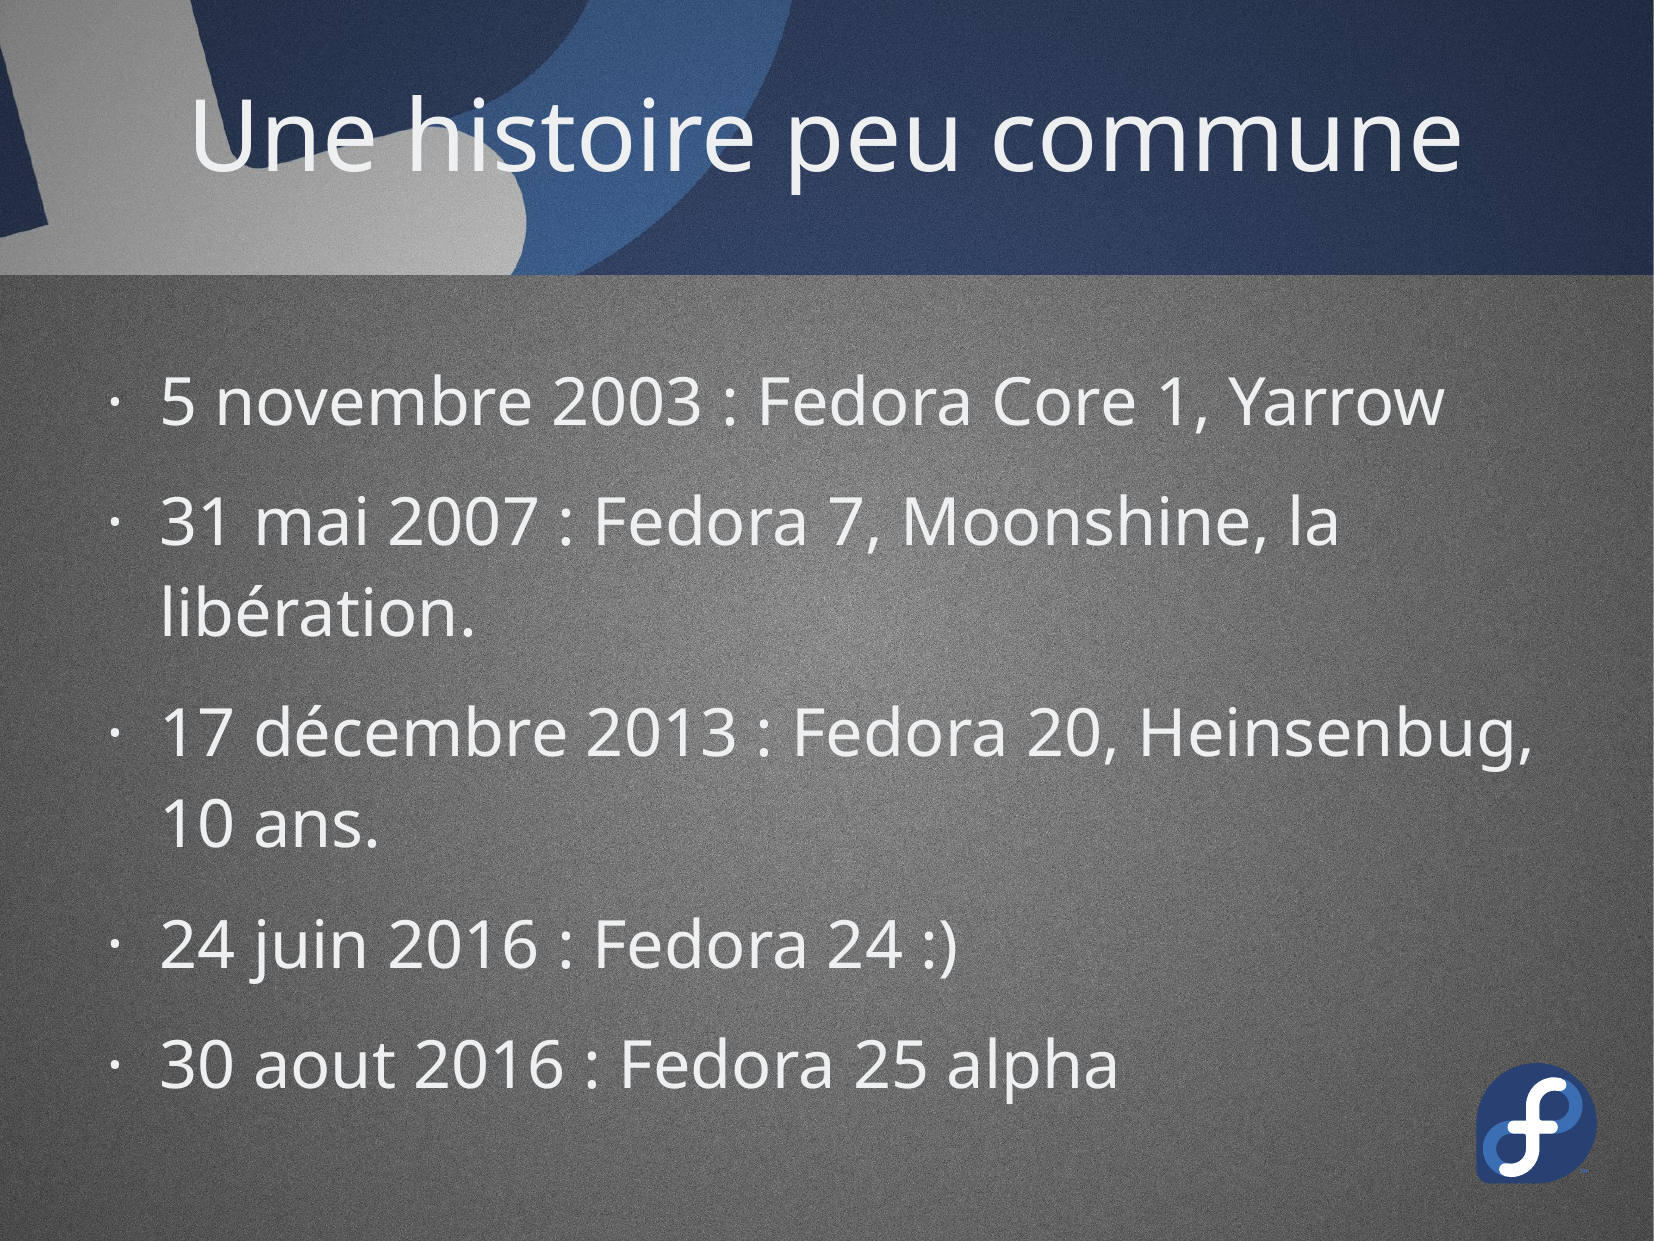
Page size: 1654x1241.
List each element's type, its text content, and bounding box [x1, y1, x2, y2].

picture [0, 0, 1654, 1241]
title Une histoire peu commune [88, 29, 1565, 237]
list 5 novembre 2003 : Fedora Core 1, Yarrow 31 mai 2007 : Fedora 7, Moonshine, la libération. 17 décembre 2013 : Fedora 20, Heinsenbug, 10 ans. 24 juin 2016 : Fedora 24 :) 30 aout 2016 : Fedora 25 alpha [88, 354, 1565, 1063]
